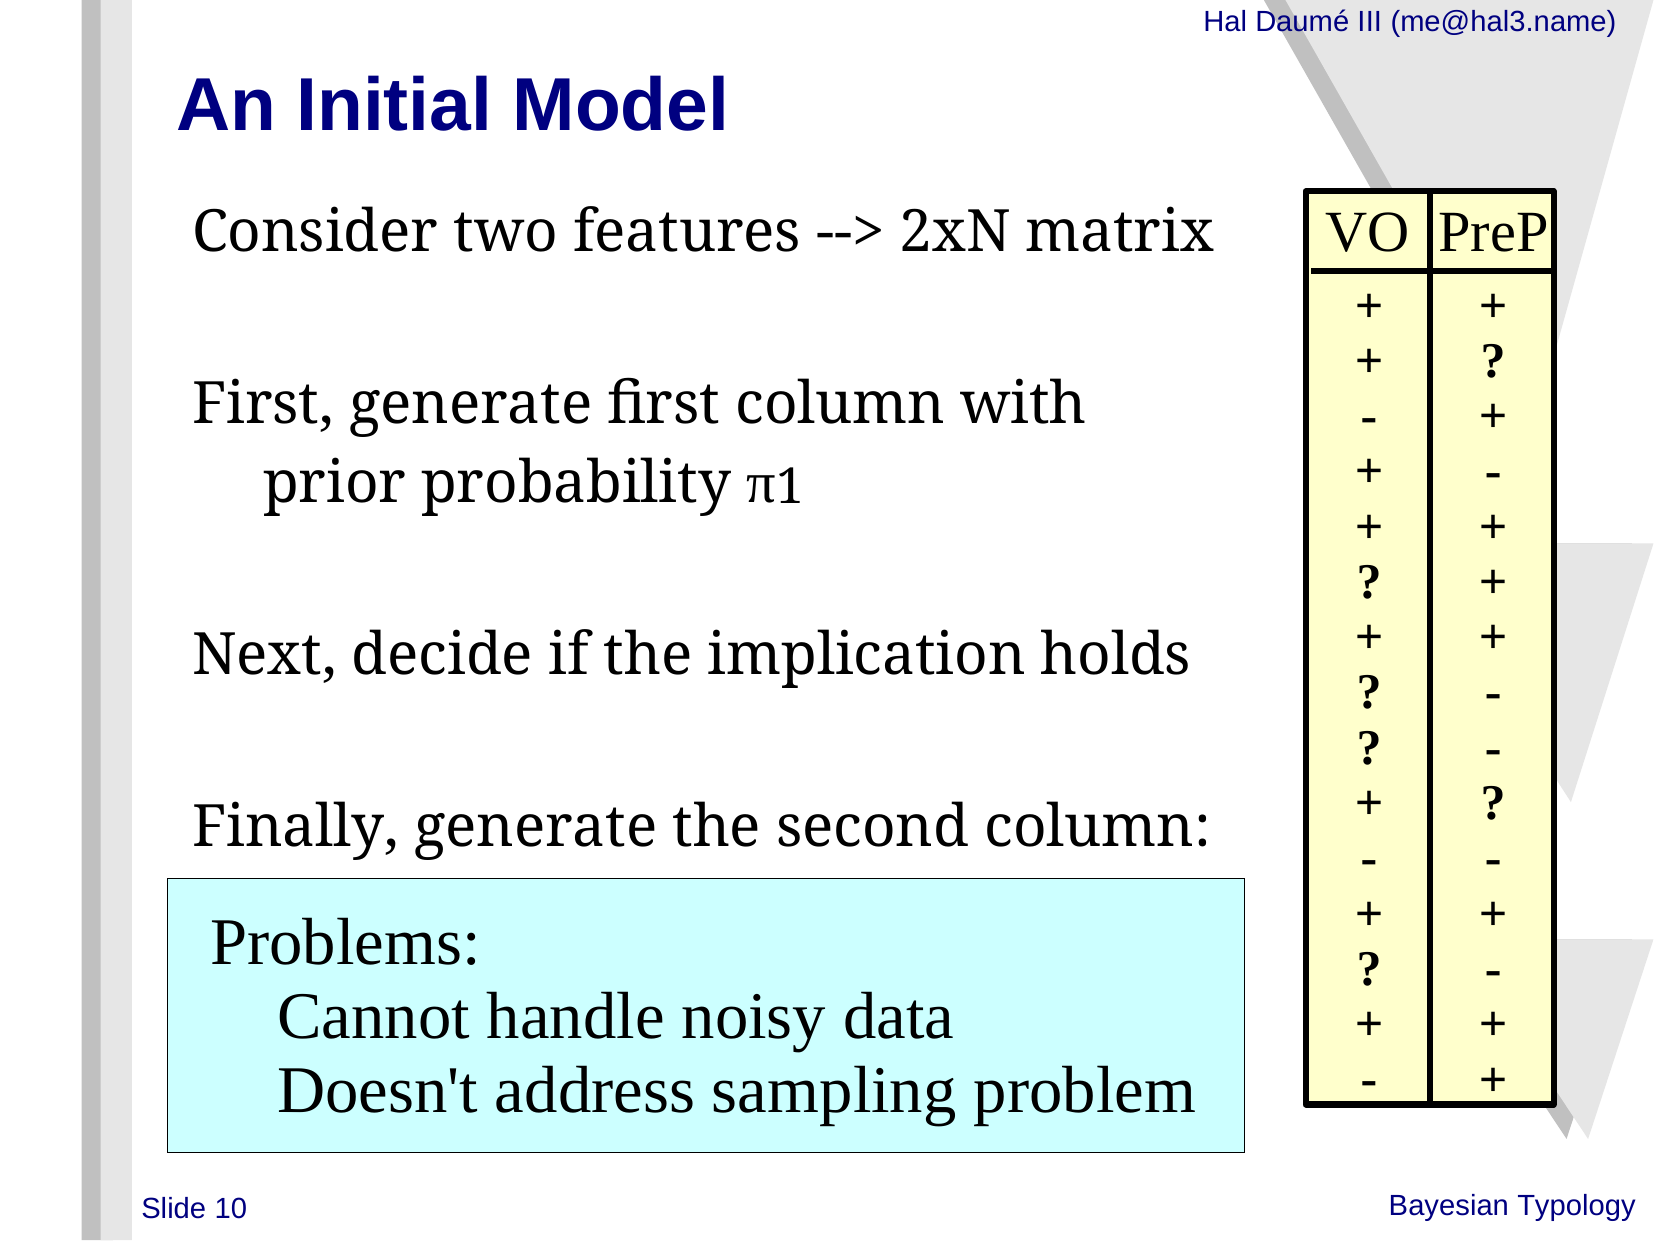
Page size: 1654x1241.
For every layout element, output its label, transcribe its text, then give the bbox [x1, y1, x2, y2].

text_box [1428, 191, 1554, 1105]
text_box + + - + + ? + ? ? + - + ? + - [1311, 277, 1428, 1107]
text_box + ? + - + + + - - ? - + - + + [1435, 277, 1552, 1107]
title An Initial Model [176, 44, 1509, 166]
list Consider two features --> 2xN matrix First, generate first column with prior probability π1 Next, decide if the implication holds Finally, generate the second column: With probability π2 if feature 1 is not “+” or if the implication doesn't hold Forced to be “+” otherwise [180, 188, 1512, 1127]
text_box VO PreP [1311, 199, 1551, 264]
text_box [1305, 191, 1427, 1105]
text_box Problems: Cannot handle noisy data Doesn't address sampling problem [167, 878, 1245, 1153]
